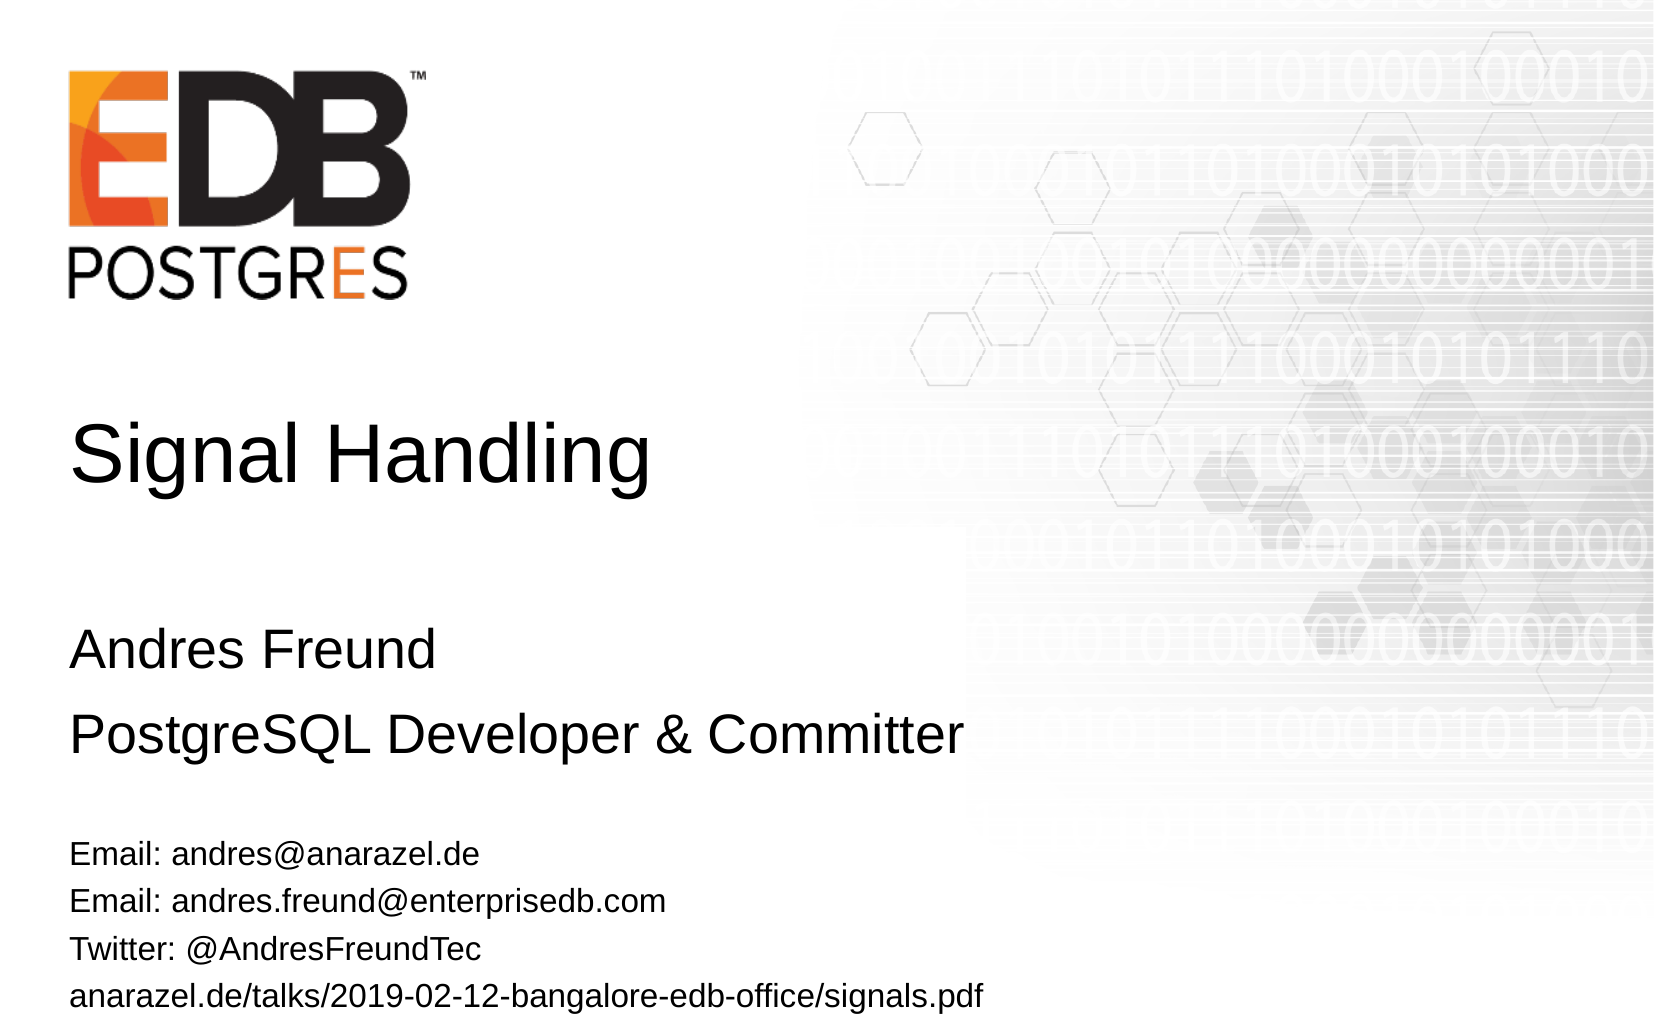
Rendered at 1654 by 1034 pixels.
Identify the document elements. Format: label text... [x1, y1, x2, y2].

title Signal Handling [55, 403, 1276, 609]
picture [14, 15, 426, 300]
list Email: andres@anarazel.de Email: andres.freund@enterprisedb.com Twitter: @AndresFreundTec anarazel.de/talks/2019-02-12-bangalore-edb-office/signals.pdf [54, 825, 1275, 973]
list Andres Freund PostgreSQL Developer & Committer [54, 613, 1275, 752]
